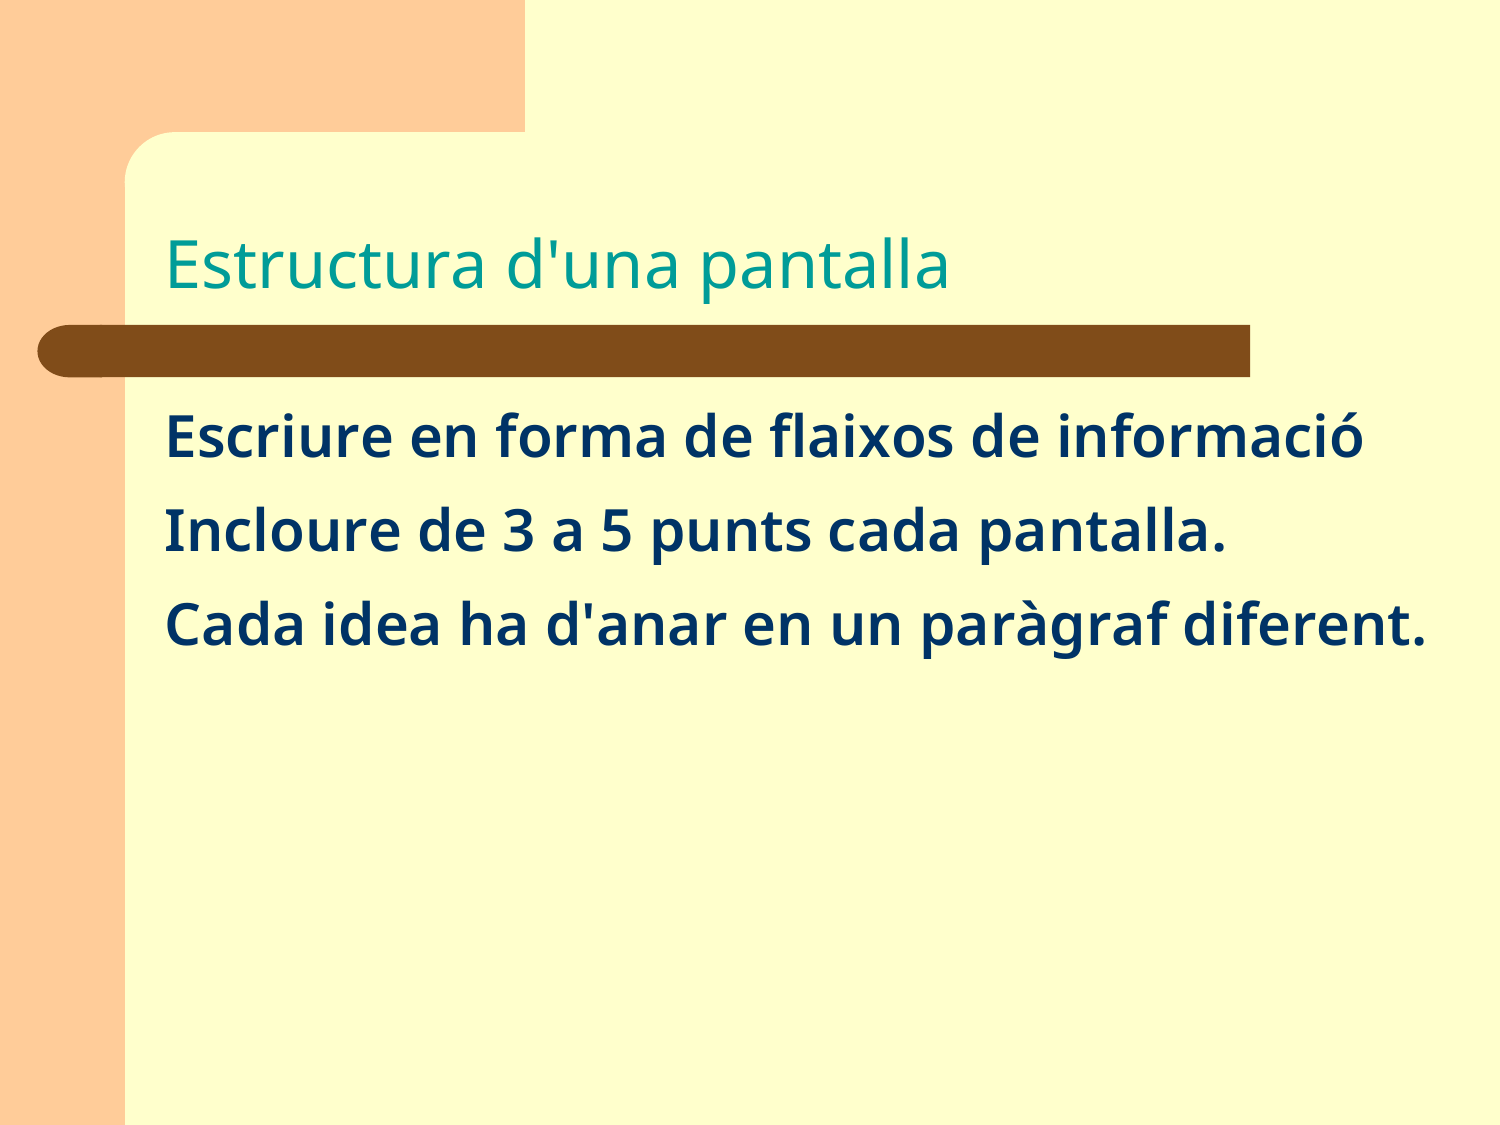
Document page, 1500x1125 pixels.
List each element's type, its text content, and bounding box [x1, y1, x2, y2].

list Escriure en forma de flaixos de informació Incloure de 3 a 5 punts cada pantalla. Cada idea ha d'anar en un paràgraf diferent. [149, 387, 1463, 1000]
title Estructura d'una pantalla [149, 124, 1463, 313]
